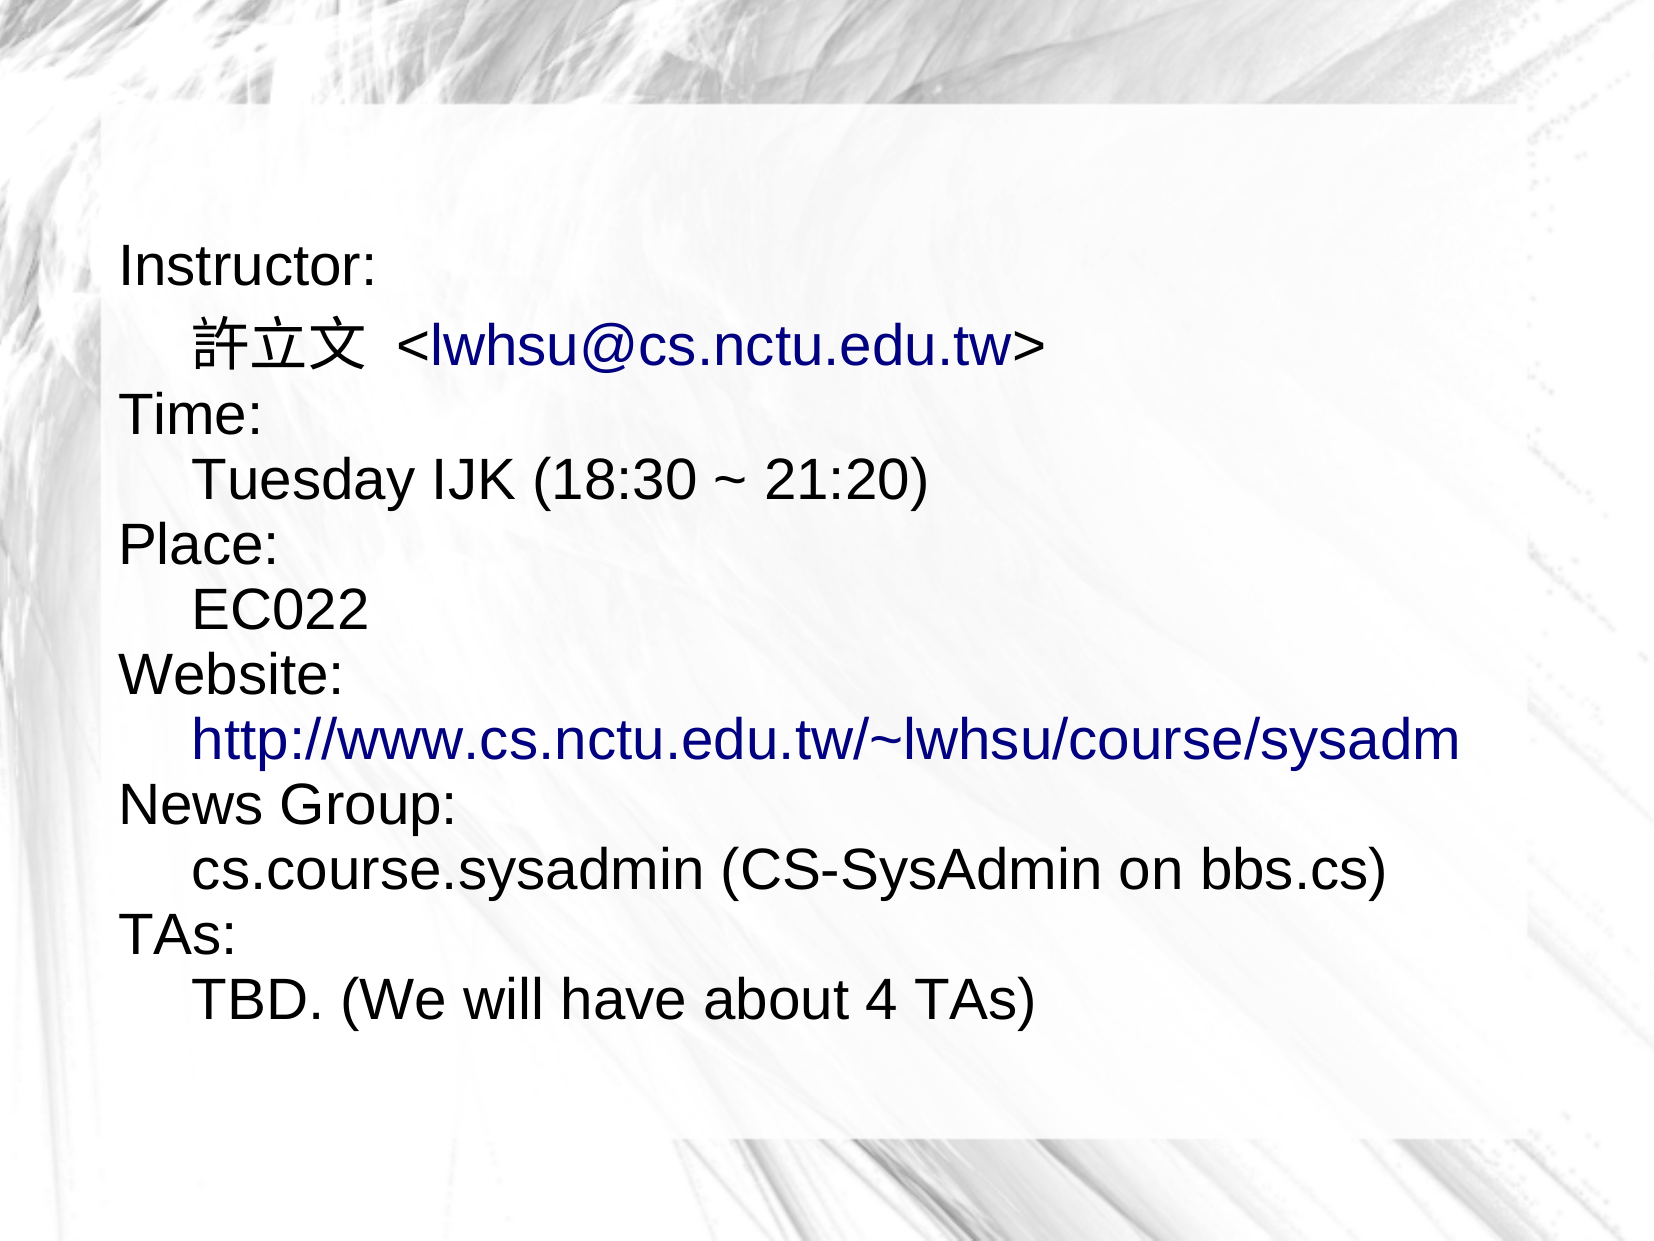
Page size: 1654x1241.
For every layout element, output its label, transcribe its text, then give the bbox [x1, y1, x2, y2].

picture [0, 0, 1654, 1241]
subtitle Instructor: 許立文 <lwhsu@cs.nctu.edu.tw> Time: Tuesday IJK (18:30 ~ 21:20) Place: EC022 Website: http://www.cs.nctu.edu.tw/~lwhsu/course/sysadm News Group: cs.course.sysadmin (CS-SysAdmin on bbs.cs) TAs: TBD. (We will have about 4 TAs) [118, 237, 1571, 1028]
